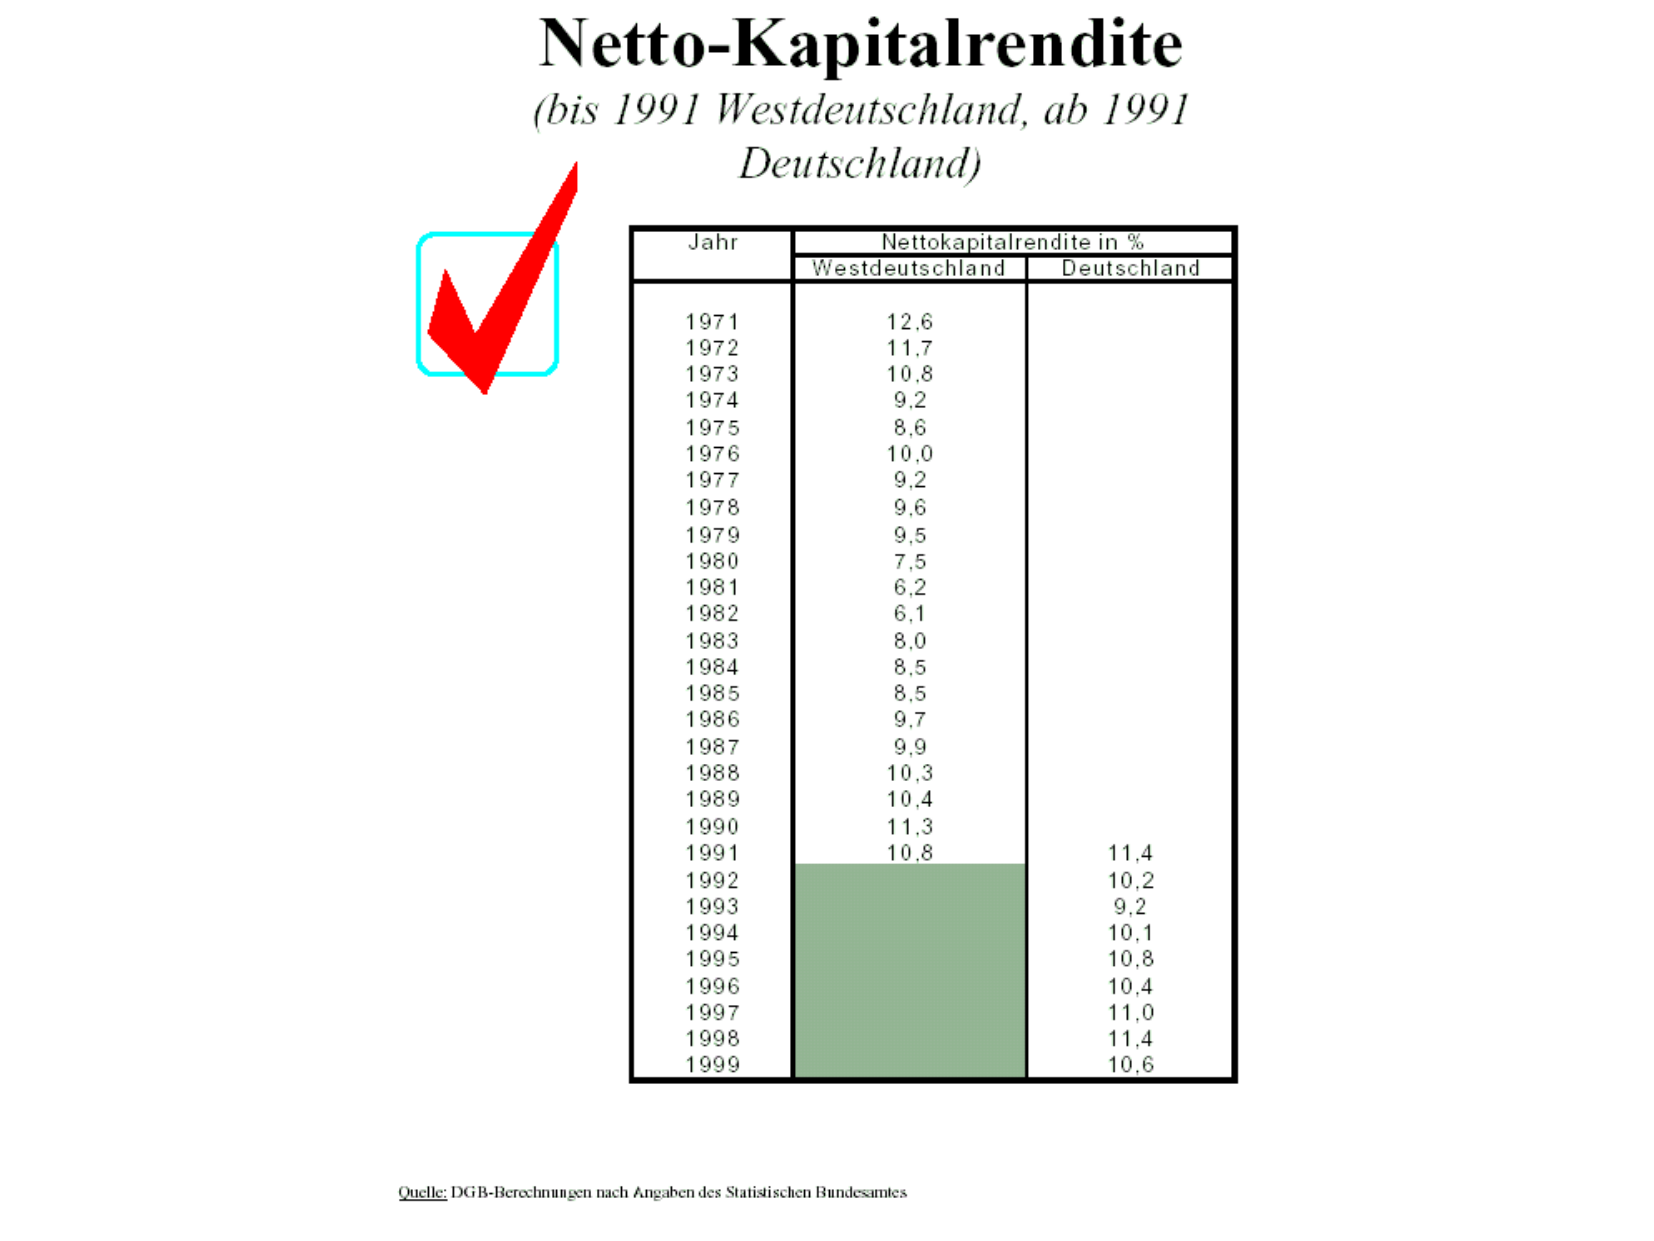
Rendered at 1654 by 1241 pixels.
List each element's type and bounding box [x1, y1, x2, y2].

picture [383, 0, 1270, 1211]
